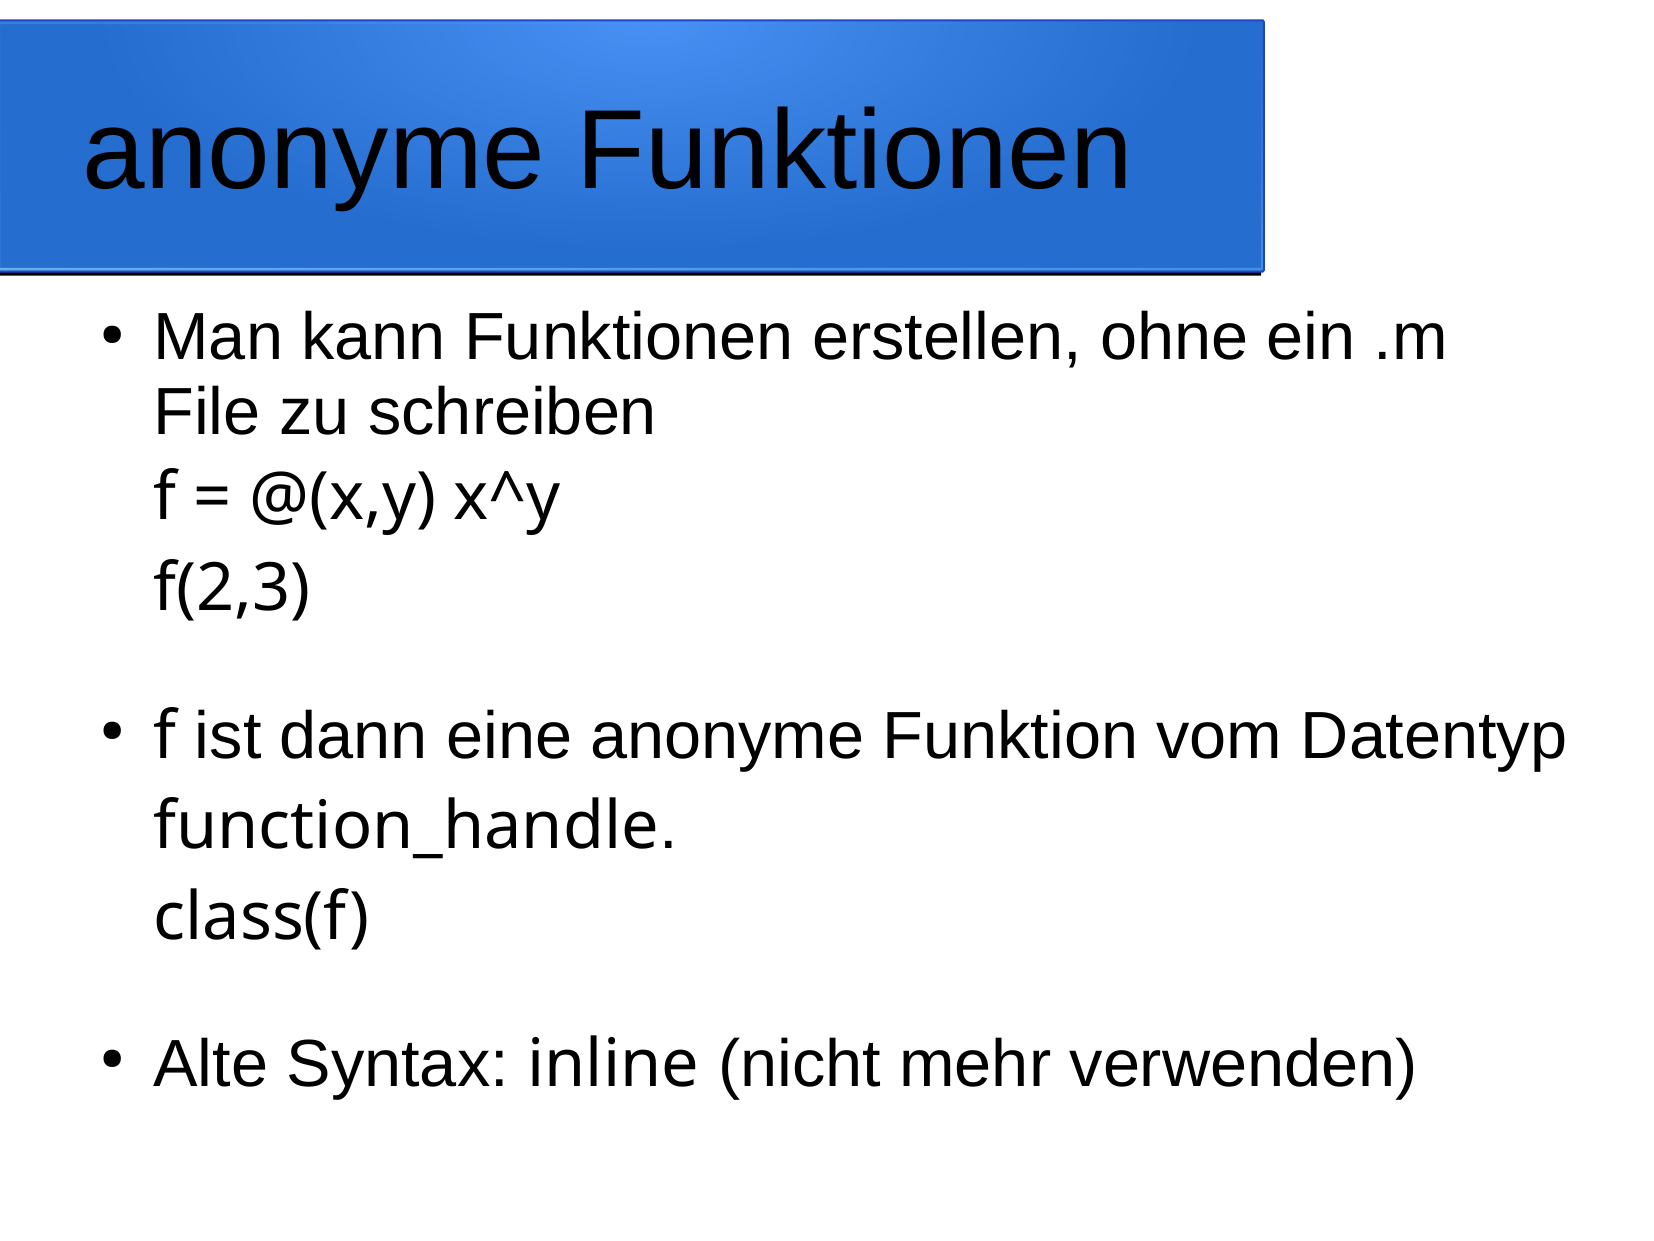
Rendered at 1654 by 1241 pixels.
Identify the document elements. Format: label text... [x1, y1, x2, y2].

list Man kann Funktionen erstellen, ohne ein .m File zu schreiben f = @(x,y) x^y f(2,3) f ist dann eine anonyme Funktion vom Datentyp function_handle. class(f) Alte Syntax: inline (nicht mehr verwenden) [82, 299, 1571, 1156]
title anonyme Funktionen [82, 47, 1235, 252]
